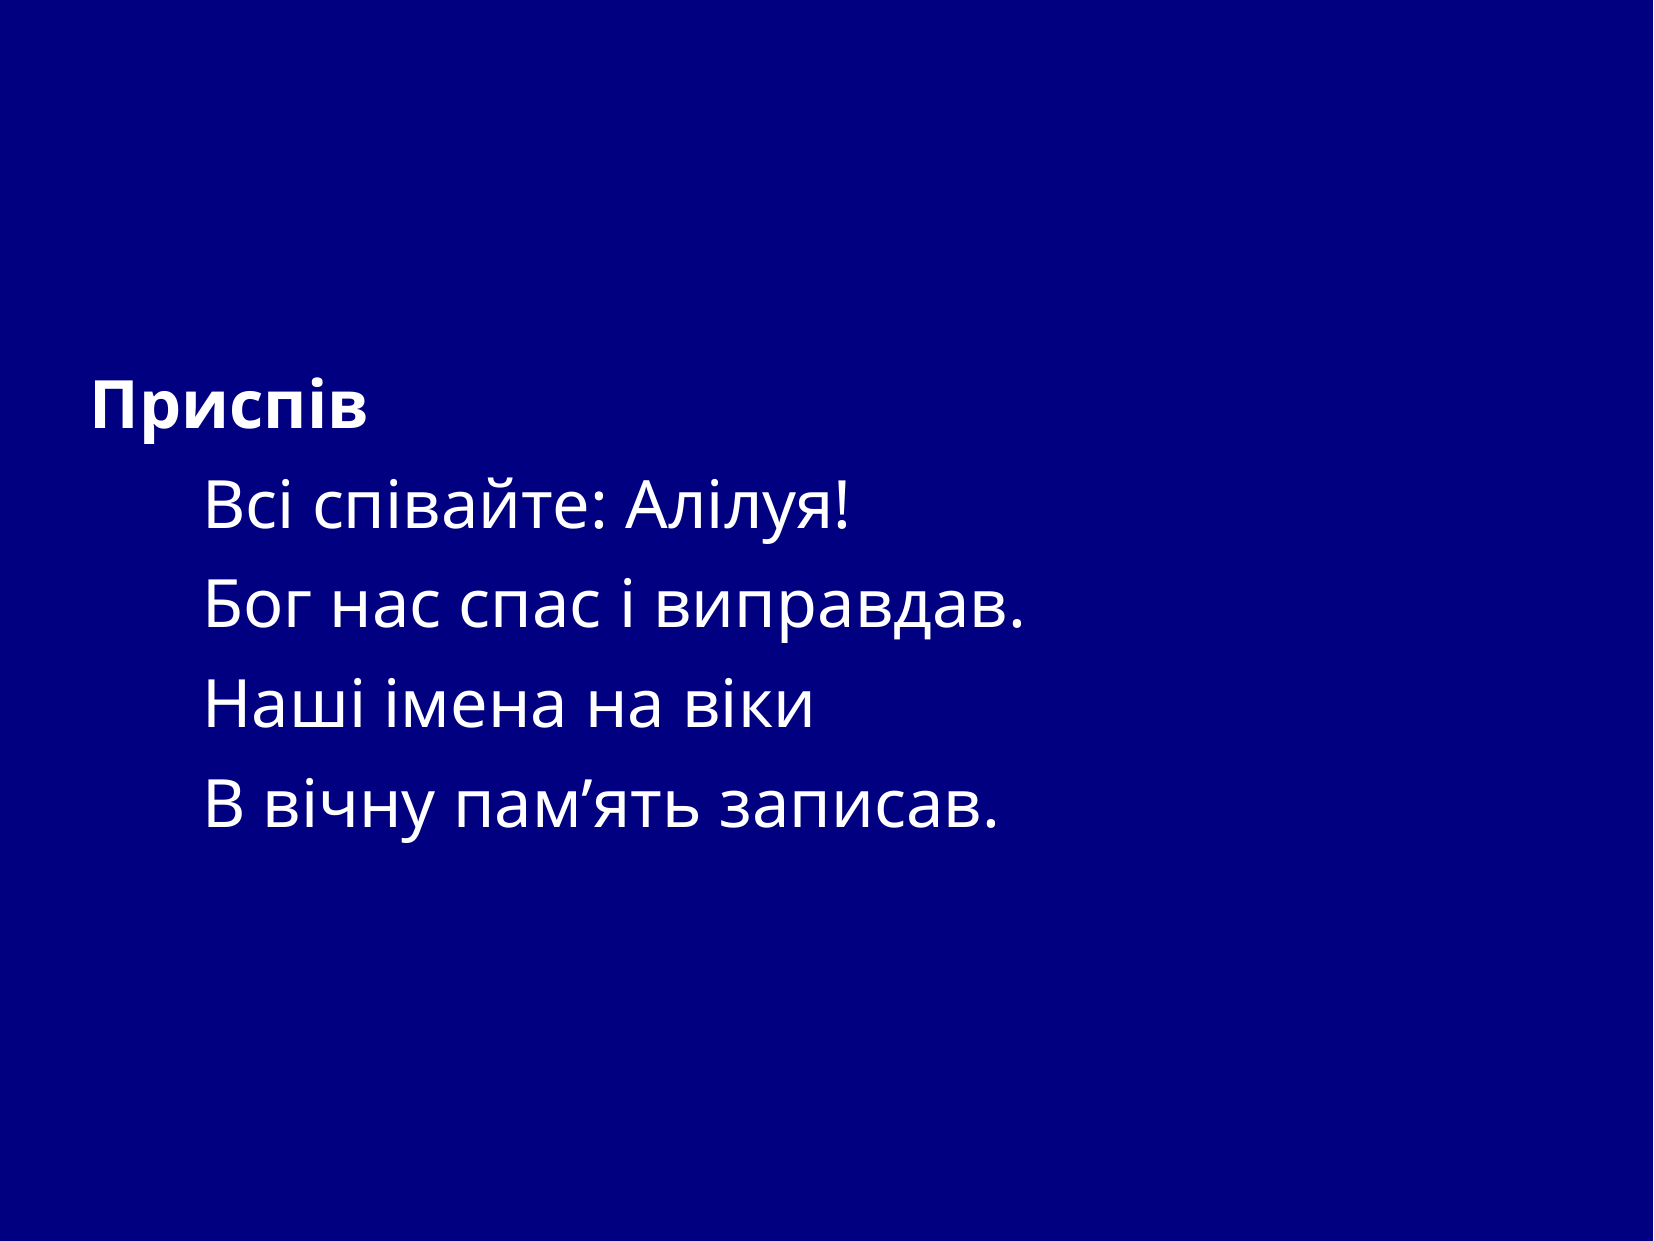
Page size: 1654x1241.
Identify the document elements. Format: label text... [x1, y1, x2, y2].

text_box Приспів Всі співайте: Алілуя! Бог нас спас і виправдав. Наші імена на віки В вічну пам’ять записав. [75, 150, 1576, 1163]
